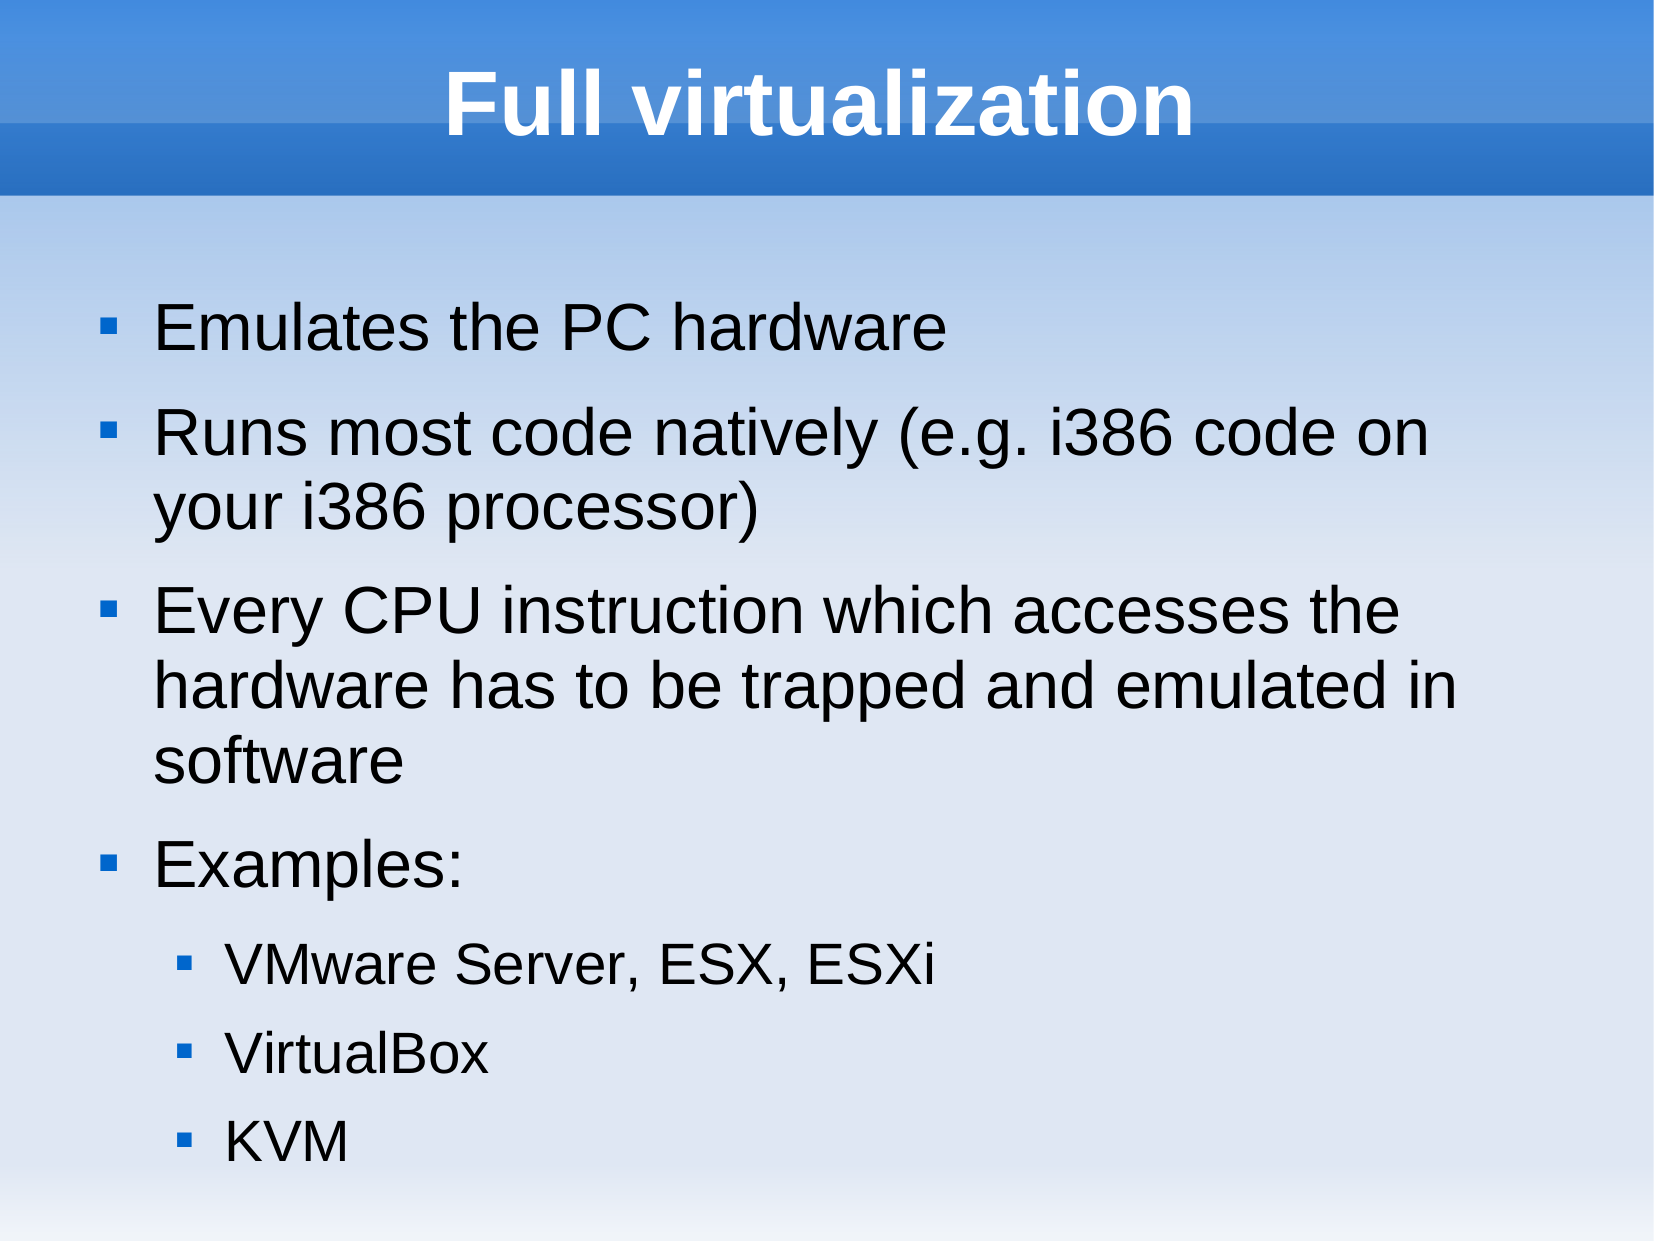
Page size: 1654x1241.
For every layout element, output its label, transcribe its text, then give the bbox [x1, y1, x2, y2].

list Emulates the PC hardware Runs most code natively (e.g. i386 code on your i386 processor) Every CPU instruction which accesses the hardware has to be trapped and emulated in software Examples: VMware Server, ESX, ESXi VirtualBox KVM [82, 290, 1571, 1175]
picture [0, 0, 1654, 1241]
title Full virtualization [76, 7, 1565, 200]
